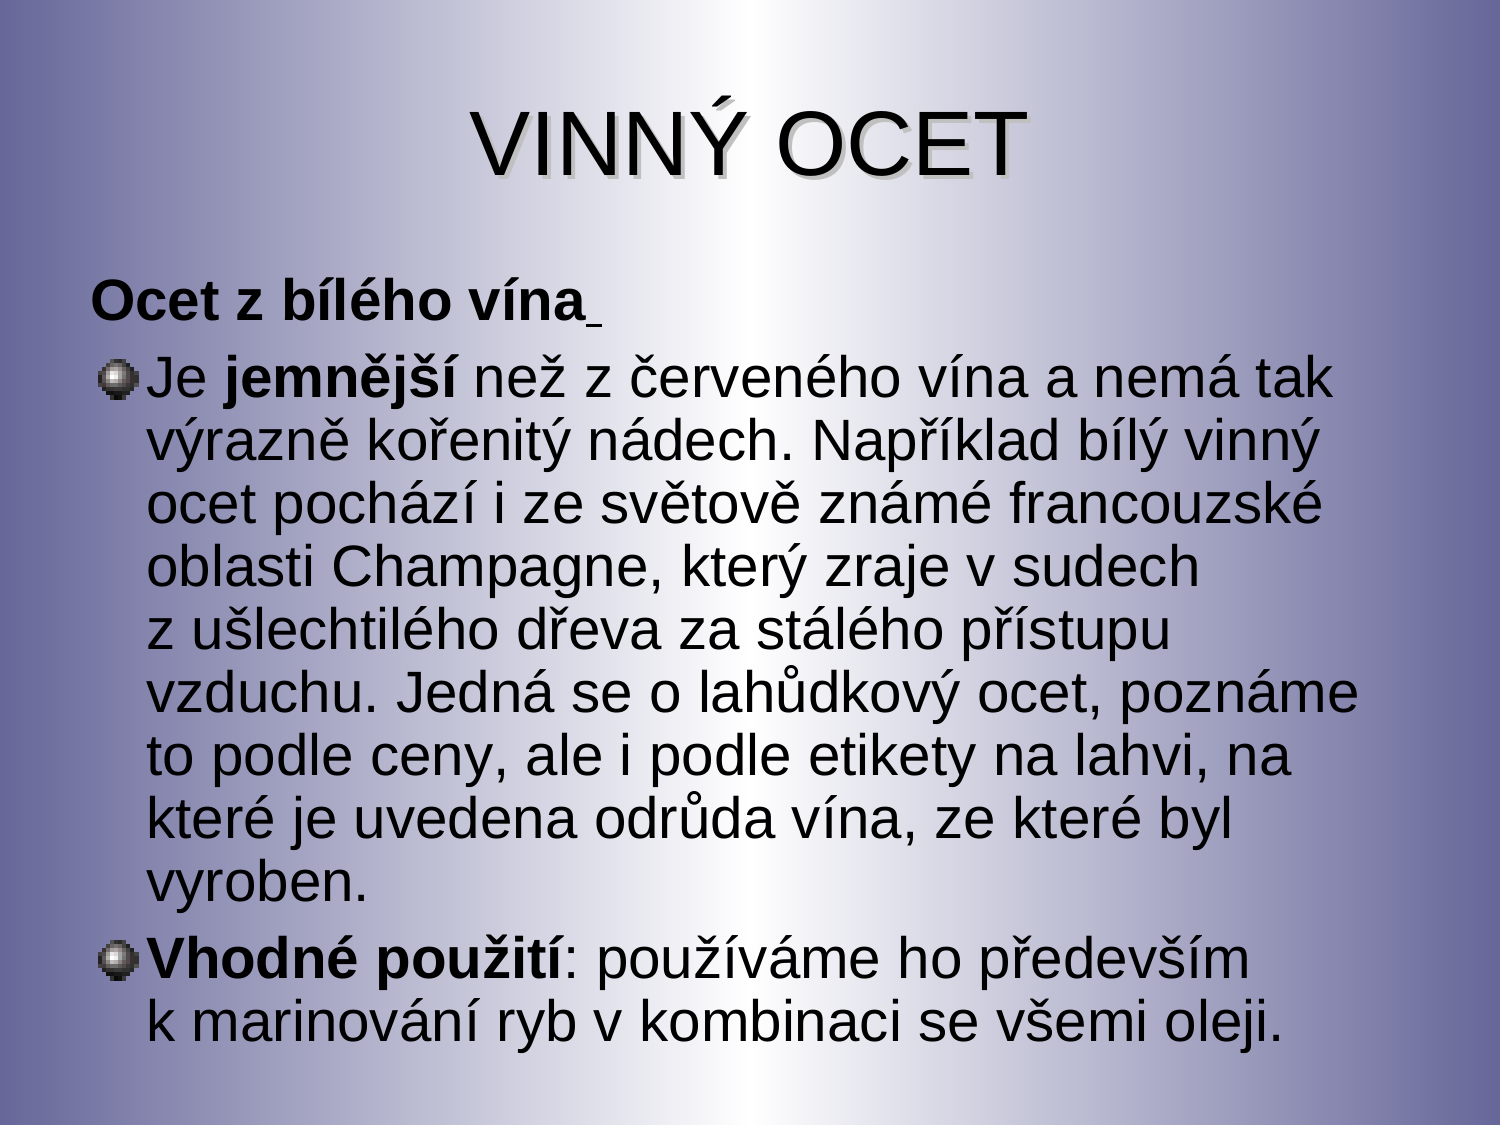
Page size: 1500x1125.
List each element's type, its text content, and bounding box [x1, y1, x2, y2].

title VINNÝ OCET [75, 45, 1426, 233]
list Ocet z bílého vína Je jemnější než z červeného vína a nemá tak výrazně kořenitý nádech. Například bílý vinný ocet pochází i ze světově známé francouzské oblasti Champagne, který zraje v sudech z ušlechtilého dřeva za stálého přístupu vzduchu. Jedná se o lahůdkový ocet, poznáme to podle ceny, ale i podle etikety na lahvi, na které je uvedena odrůda vína, ze které byl vyroben. Vhodné použití: používáme ho především k marinování ryb v kombinaci se všemi oleji. [75, 262, 1426, 1083]
